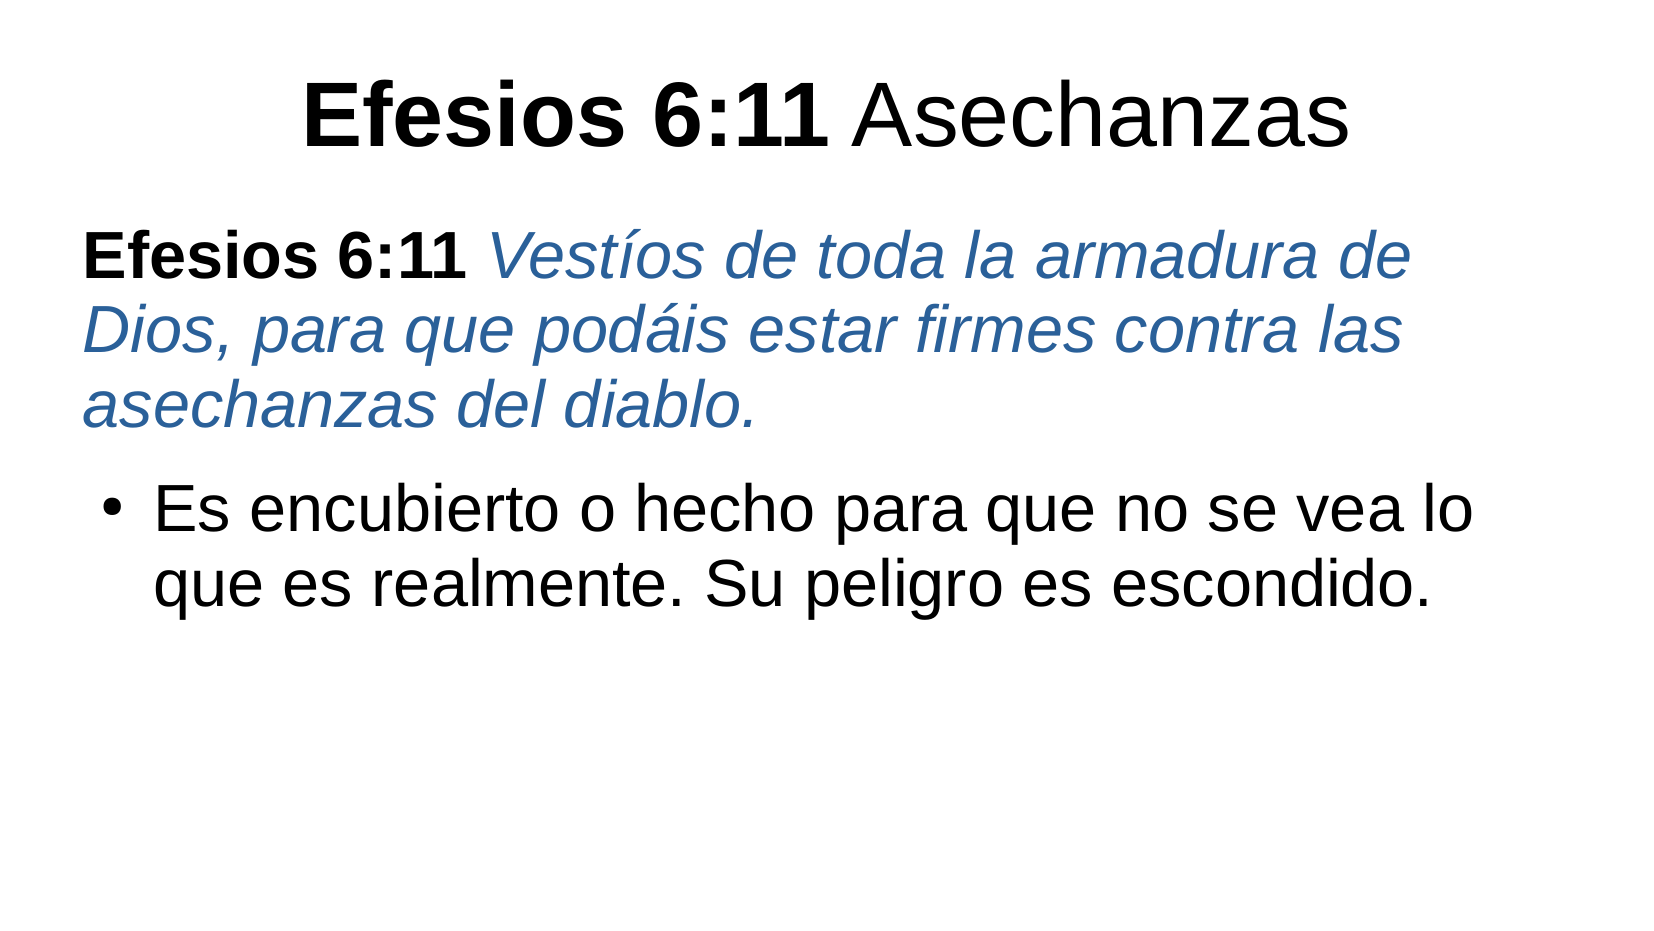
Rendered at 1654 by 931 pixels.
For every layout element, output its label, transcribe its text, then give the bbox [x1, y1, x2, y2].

title Efesios 6:11 Asechanzas [82, 37, 1571, 193]
list Efesios 6:11 Vestíos de toda la armadura de Dios, para que podáis estar firmes contra las asechanzas del diablo. Es encubierto o hecho para que no se vea lo que es realmente. Su peligro es escondido. [82, 217, 1571, 886]
